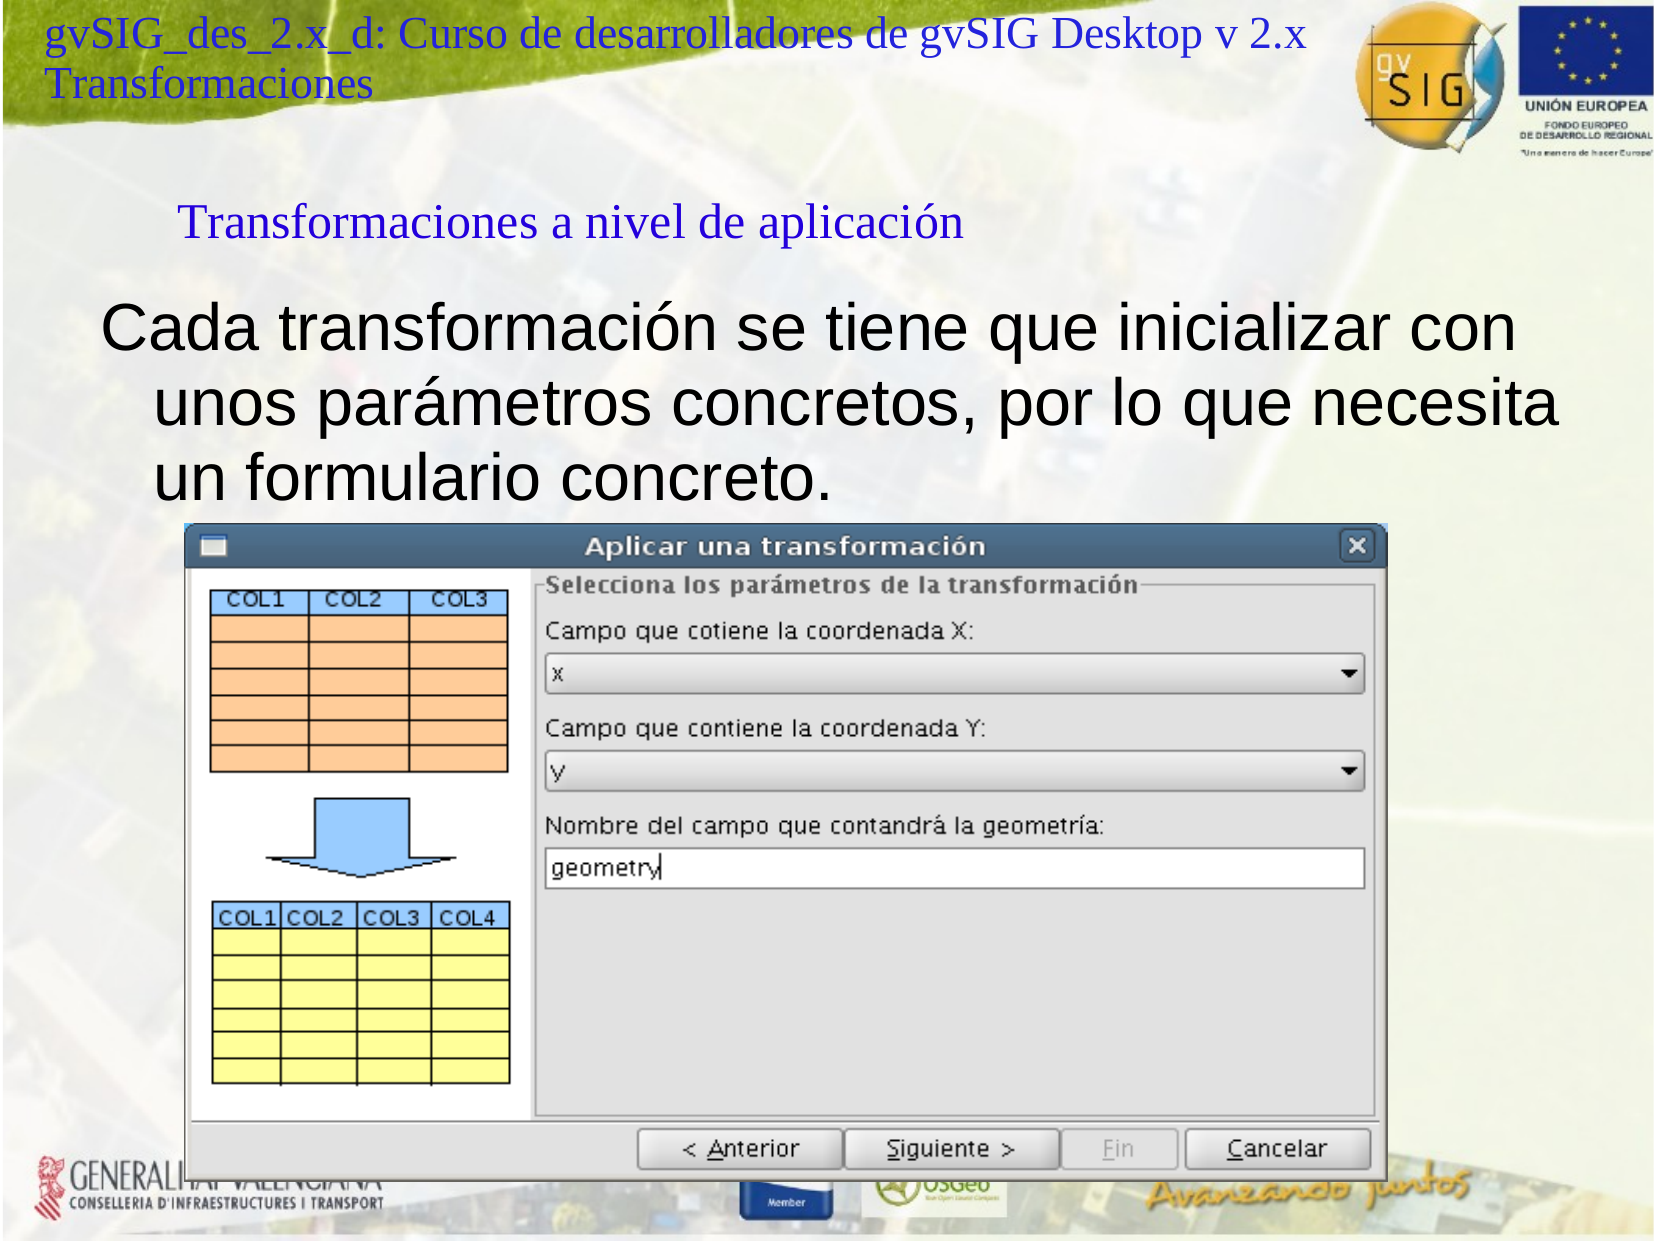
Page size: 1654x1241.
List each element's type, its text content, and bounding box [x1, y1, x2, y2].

title Transformaciones a nivel de aplicación [177, 95, 1329, 290]
list Cada transformación se tiene que inicializar con unos parámetros concretos, por lo que necesita un formulario concreto. [82, 290, 1571, 931]
picture [2, 0, 1654, 1241]
